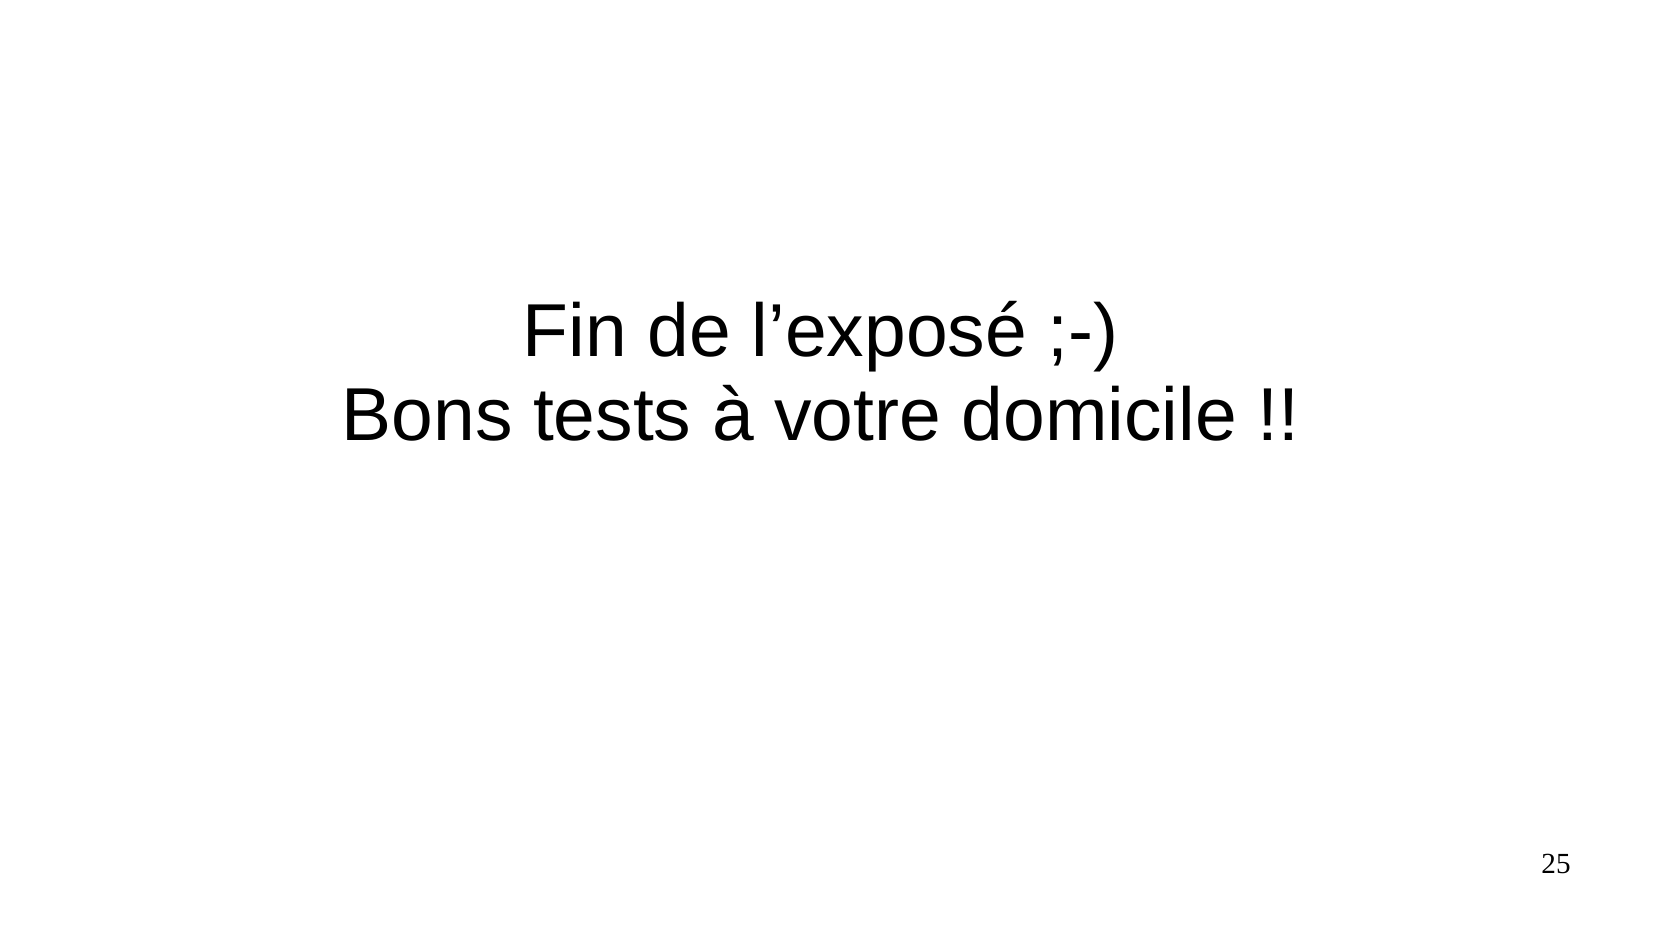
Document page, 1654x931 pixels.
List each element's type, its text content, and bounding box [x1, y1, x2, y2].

title Fin de l’exposé ;-) Bons tests à votre domicile !! [76, 288, 1565, 457]
